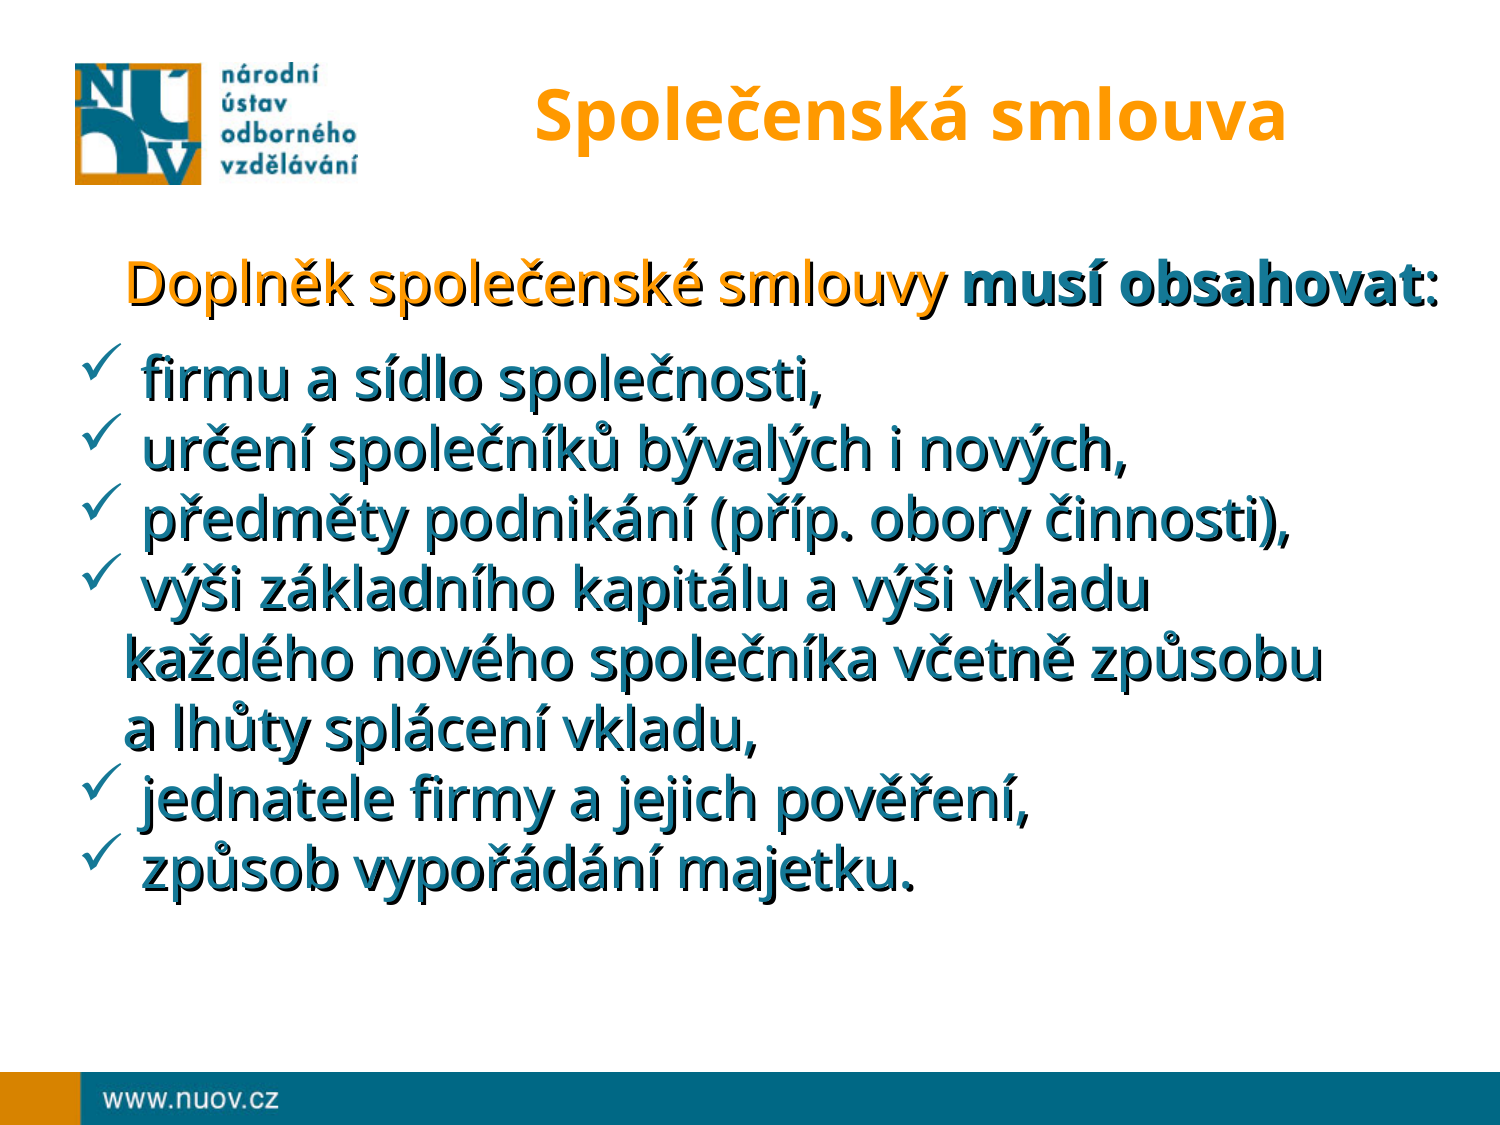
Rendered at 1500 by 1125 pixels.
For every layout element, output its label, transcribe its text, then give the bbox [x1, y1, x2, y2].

text_box [75, 62, 358, 185]
text_box Doplněk společenské smlouvy musí obsahovat: firmu a sídlo společnosti, určení společníků bývalých i nových, předměty podnikání (příp. obory činnosti), výši základního kapitálu a výši vkladu každého nového společníka včetně způsobu a lhůty splácení vkladu, jednatele firmy a jejich pověření, způsob vypořádání majetku. [62, 237, 1500, 908]
text_box [0, 1072, 1500, 1125]
title Společenská smlouva [399, 37, 1425, 188]
